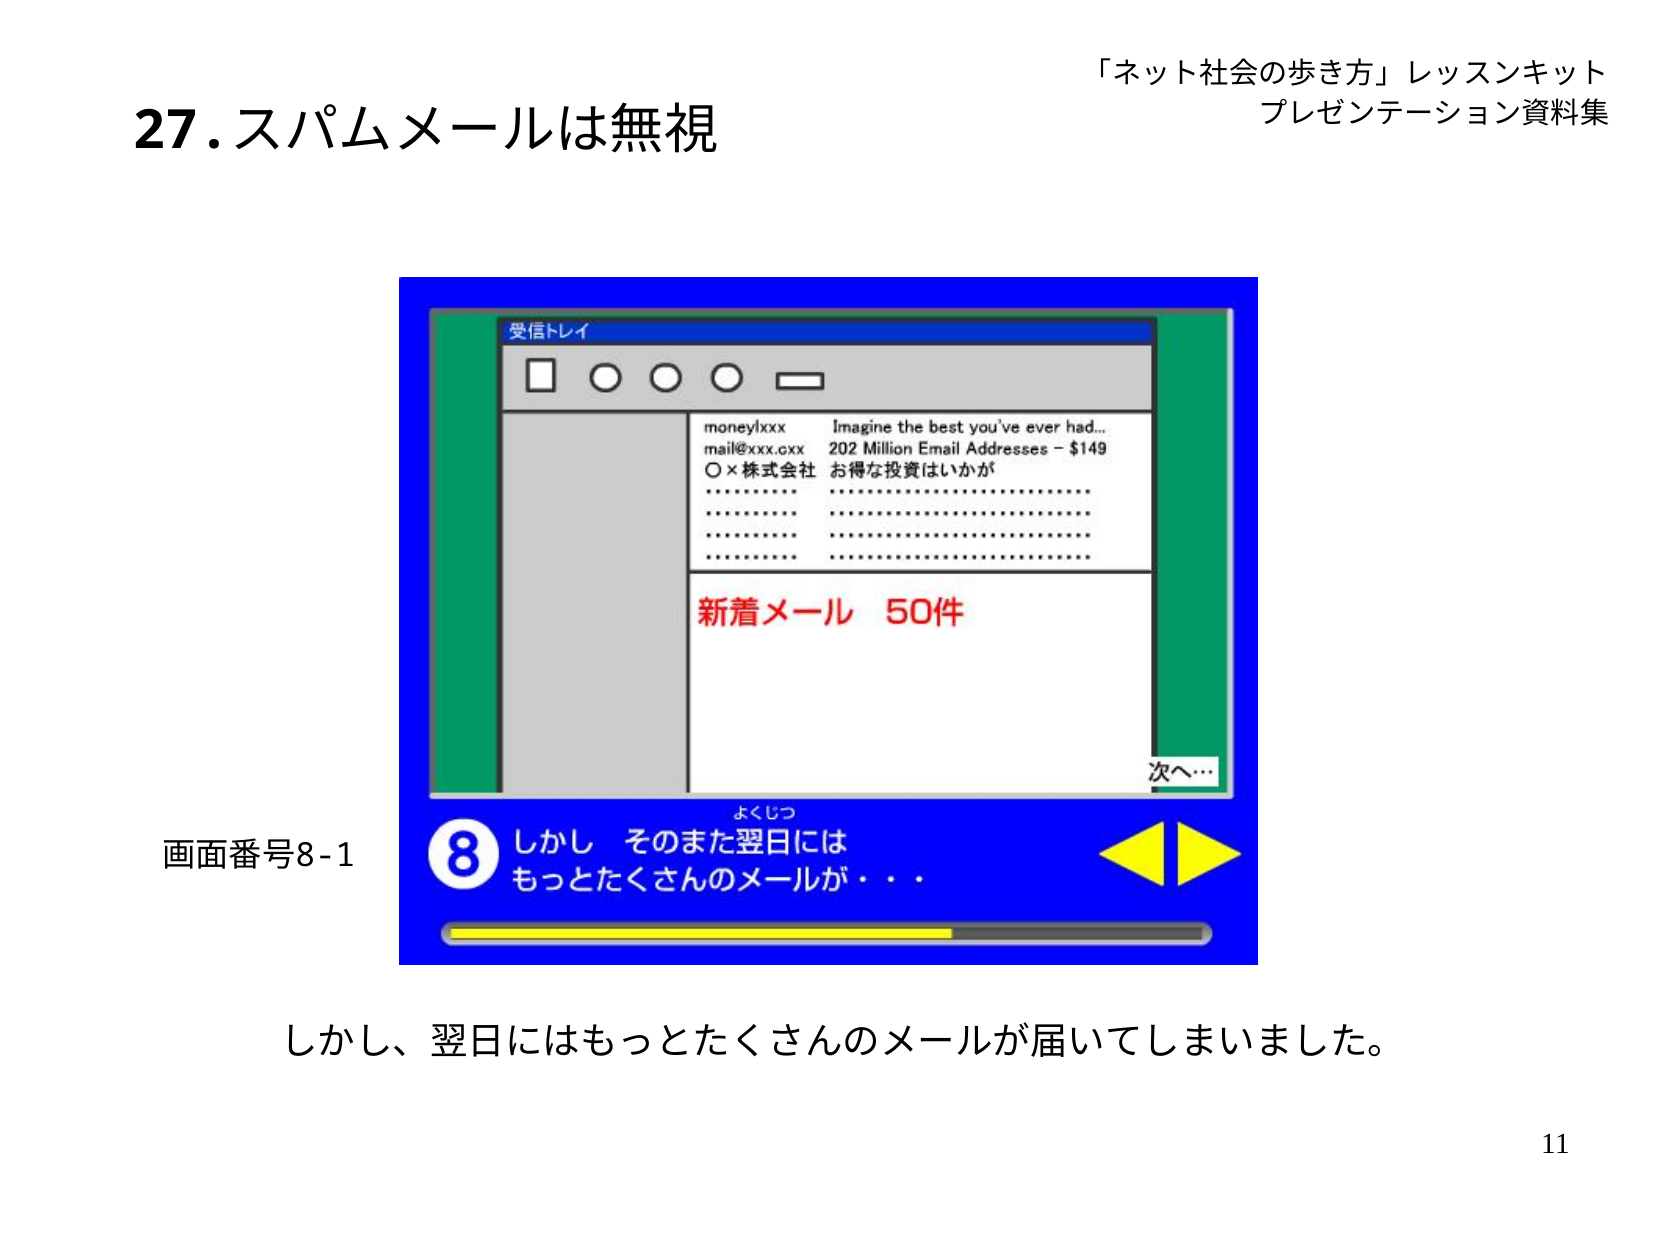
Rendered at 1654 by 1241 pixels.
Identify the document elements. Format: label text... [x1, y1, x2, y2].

text_box 27.スパムメールは無視 [118, 88, 1241, 169]
text_box 画面番号8-1 [147, 826, 384, 882]
picture [399, 277, 1258, 965]
text_box 「ネット社会の歩き方」レッスンキット プレゼンテーション資料集 [1062, 44, 1625, 139]
text_box しかし、翌日にはもっとたくさんのメールが届いてしまいました。 [265, 1003, 1447, 1074]
